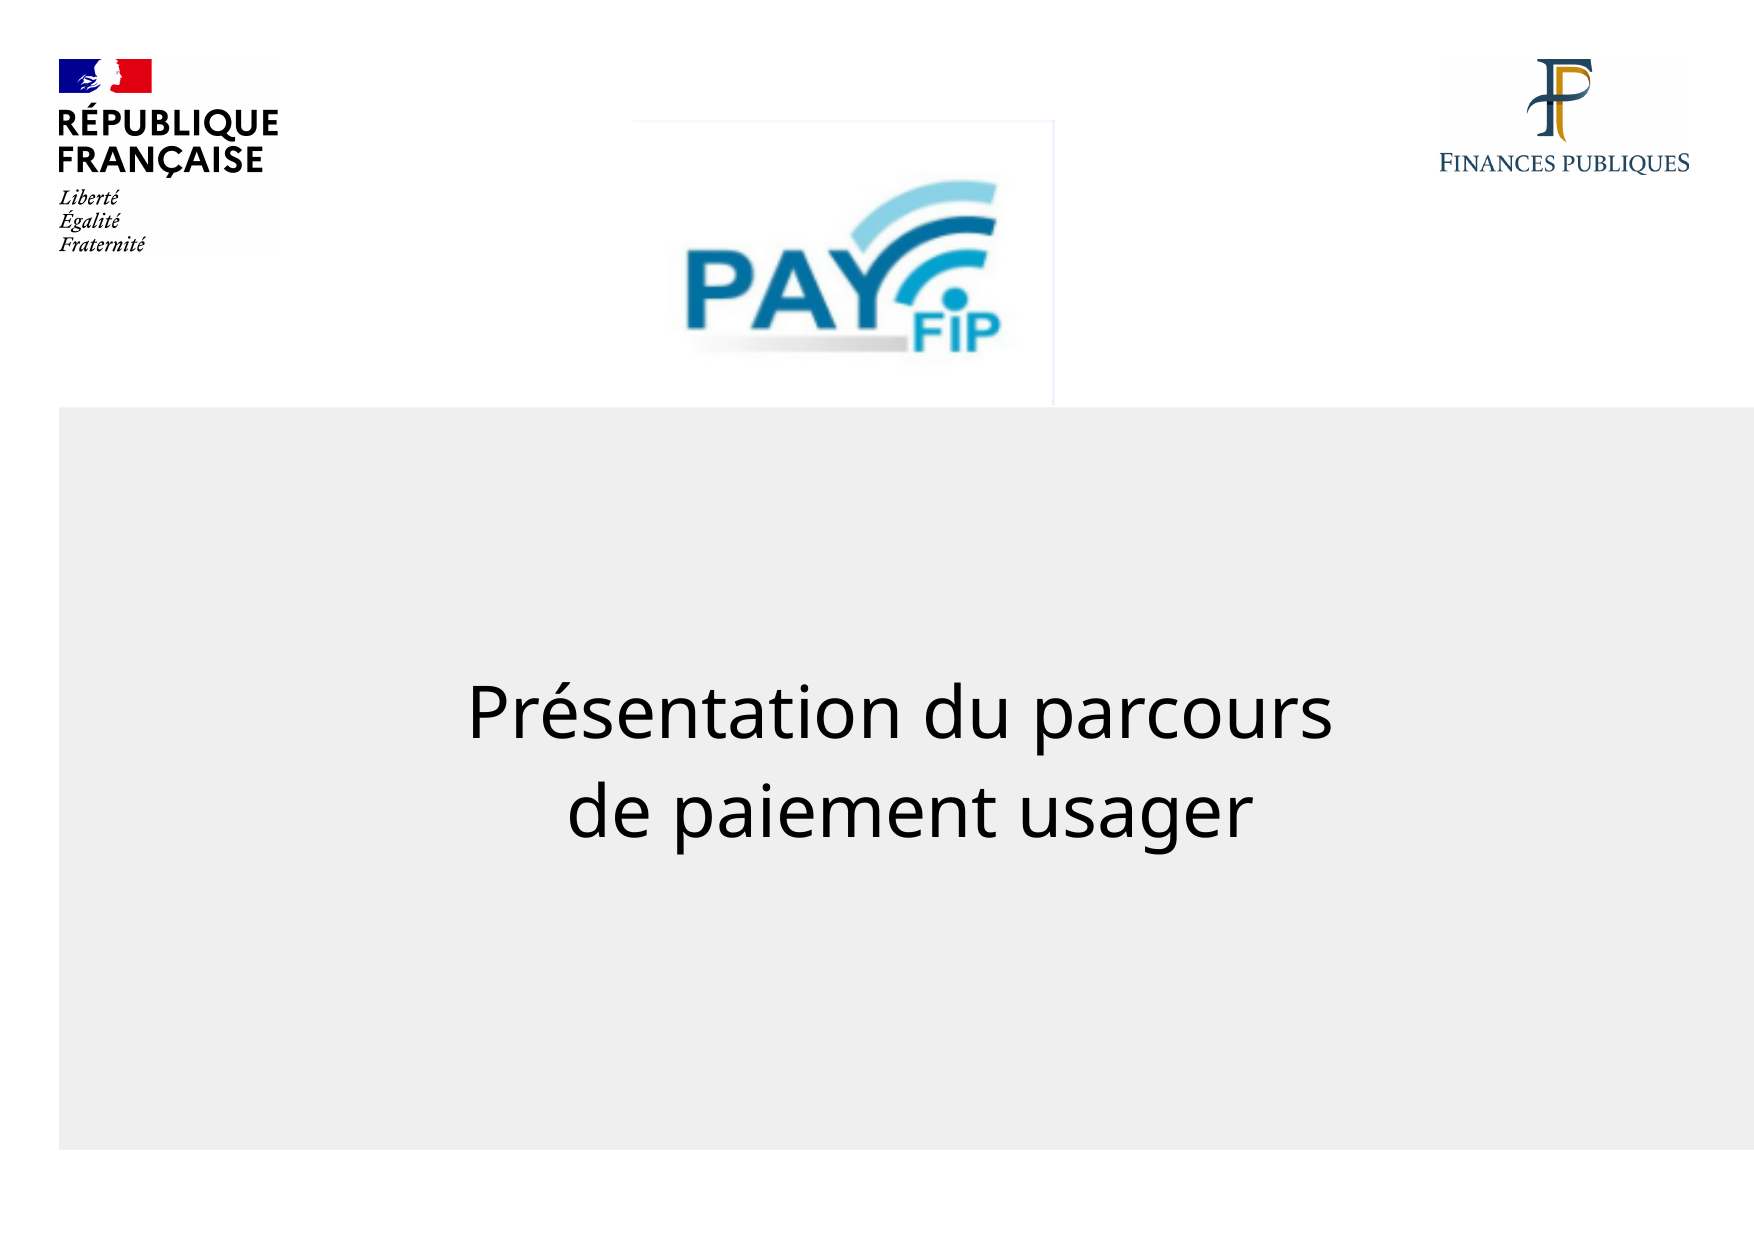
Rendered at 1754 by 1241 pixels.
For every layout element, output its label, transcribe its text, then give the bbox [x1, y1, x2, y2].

text_box Présentation du parcours de paiement usager [115, 660, 1687, 839]
picture [59, 59, 278, 253]
picture [633, 120, 1055, 406]
picture [1439, 59, 1689, 176]
